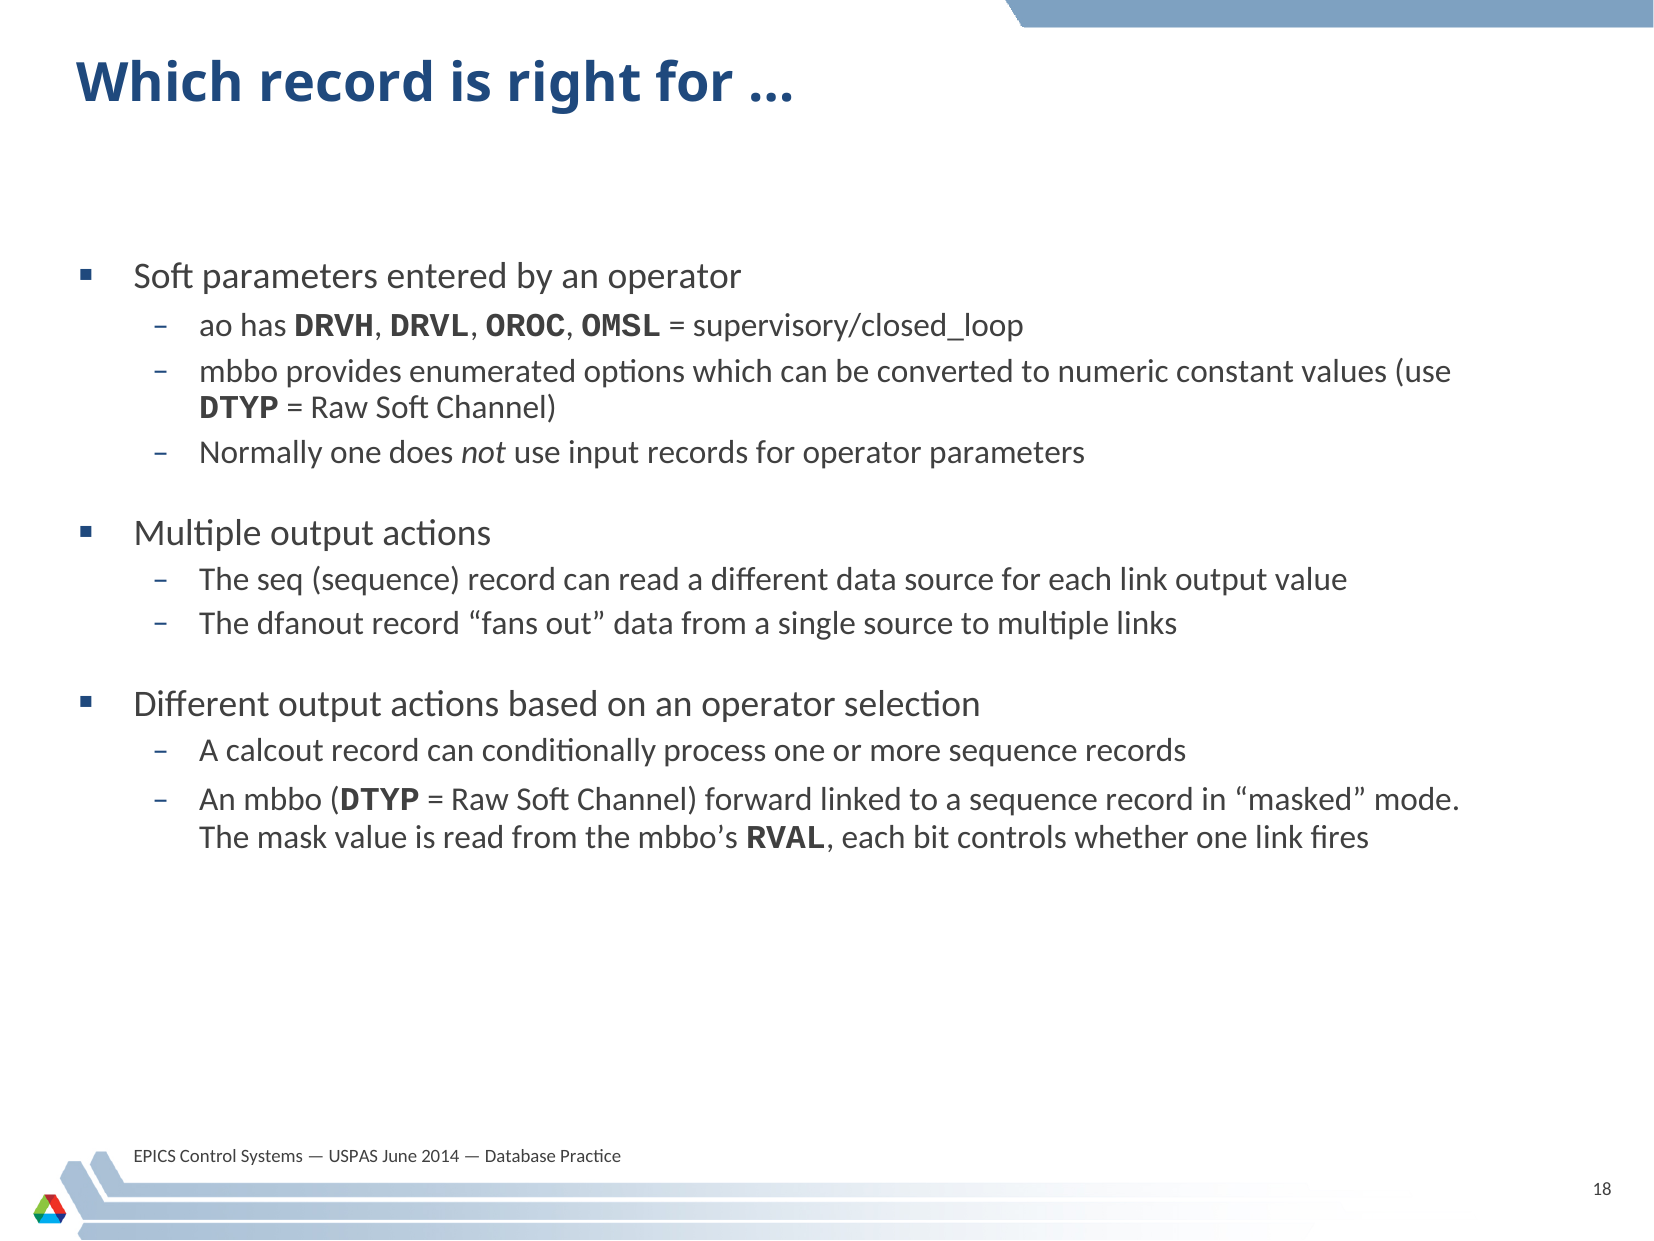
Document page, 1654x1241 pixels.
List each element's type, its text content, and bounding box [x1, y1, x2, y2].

picture [0, 0, 1654, 29]
list Soft parameters entered by an operator ao has DRVH, DRVL, OROC, OMSL = supervisory/closed_loop mbbo provides enumerated options which can be converted to numeric constant values (use DTYP = Raw Soft Channel) Normally one does not use input records for operator parameters Multiple output actions The seq (sequence) record can read a different data source for each link output value The dfanout record “fans out” data from a single source to multiple links Different output actions based on an operator selection A calcout record can conditionally process one or more sequence records An mbbo (DTYP = Raw Soft Channel) forward linked to a sequence record in “masked” mode. The mask value is read from the mbbo’s RVAL, each bit controls whether one link fires [62, 253, 1498, 981]
title Which record is right for … [61, 51, 1500, 123]
picture [0, 1143, 1654, 1240]
